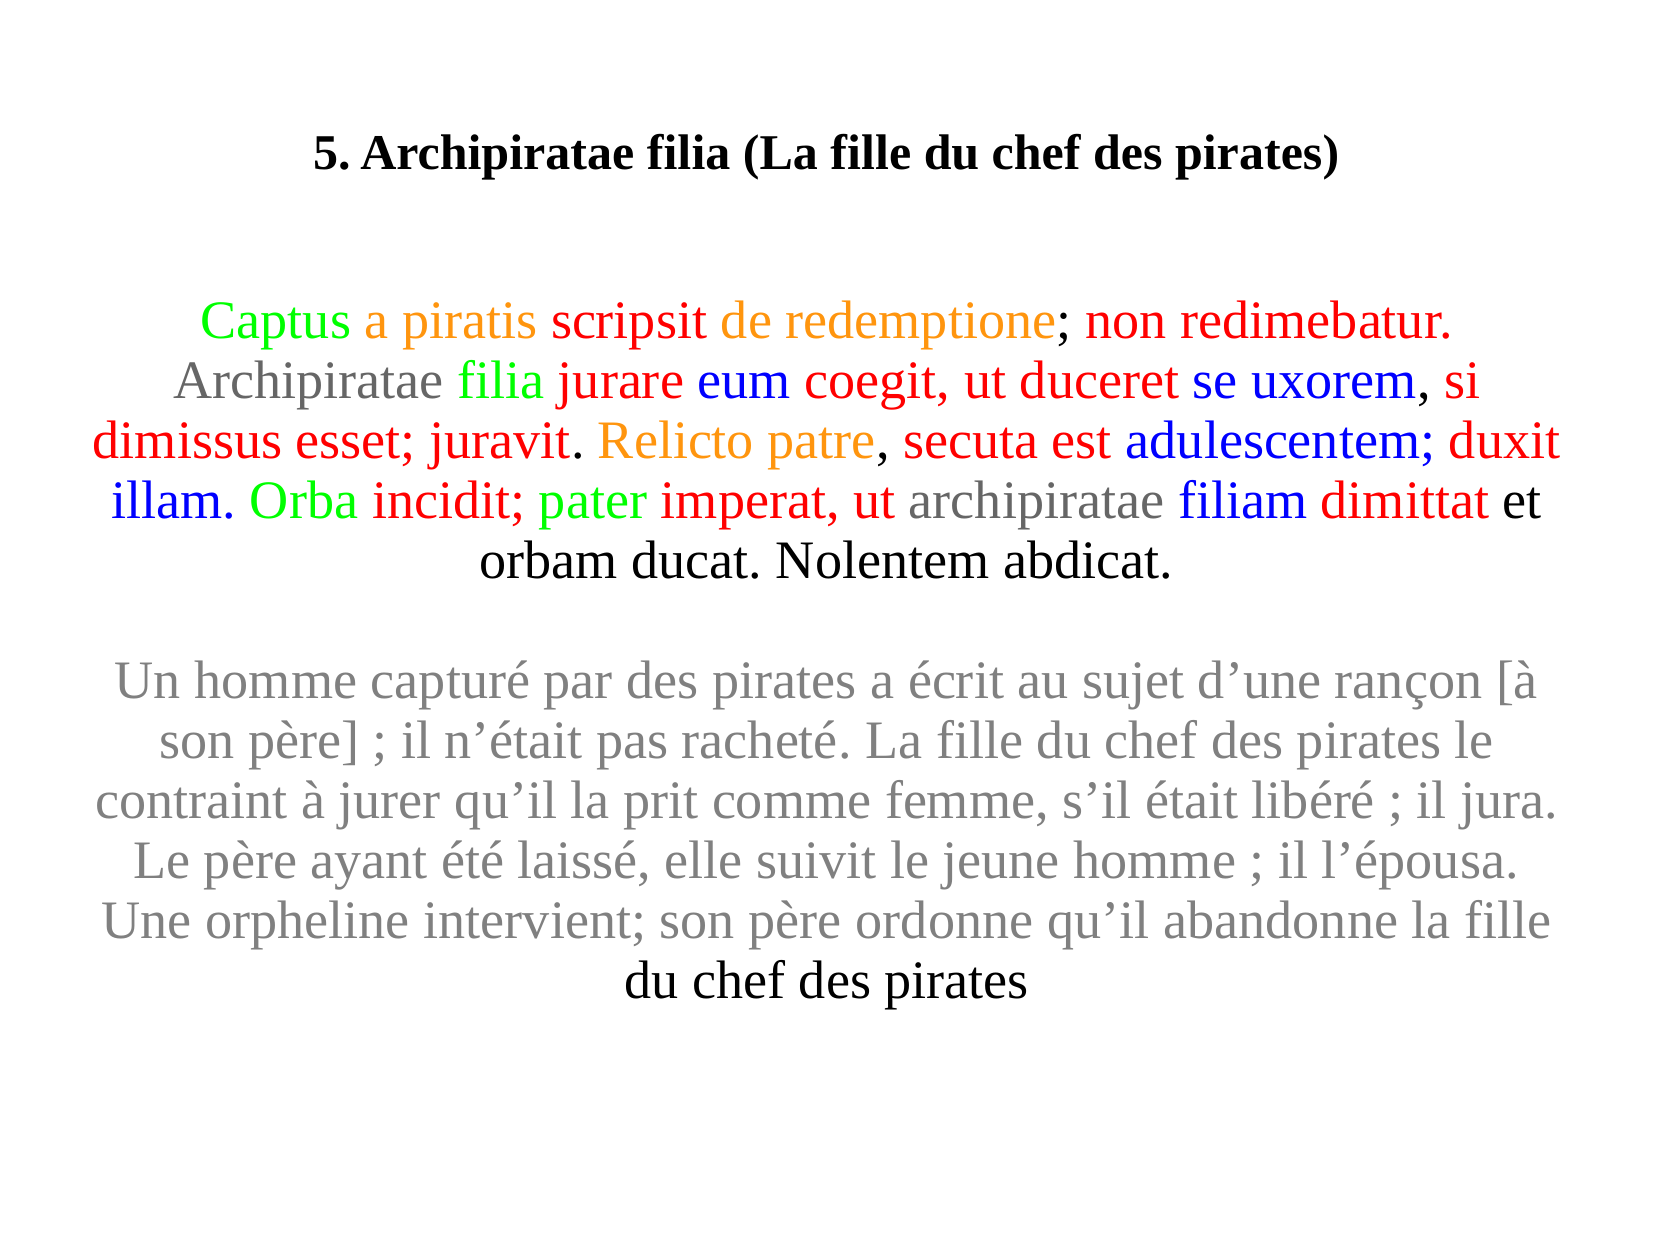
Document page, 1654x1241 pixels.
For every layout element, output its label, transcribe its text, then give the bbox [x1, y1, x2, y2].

title 5. Archipiratae filia (La fille du chef des pirates) [82, 49, 1571, 257]
subtitle Captus a piratis scripsit de redemptione; non redimebatur. Archipiratae filia jurare eum coegit, ut duceret se uxorem, si dimissus esset; juravit. Relicto patre, secuta est adulescentem; duxit illam. Orba incidit; pater imperat, ut archipiratae filiam dimittat et orbam ducat. Nolentem abdicat. Un homme capturé par des pirates a écrit au sujet d’une rançon [à son père] ; il n’était pas racheté. La fille du chef des pirates le contraint à jurer qu’il la prit comme femme, s’il était libéré ; il jura. Le père ayant été laissé, elle suivit le jeune homme ; il l’épousa. Une orpheline intervient; son père ordonne qu’il abandonne la fille du chef des pirates [82, 290, 1571, 1010]
